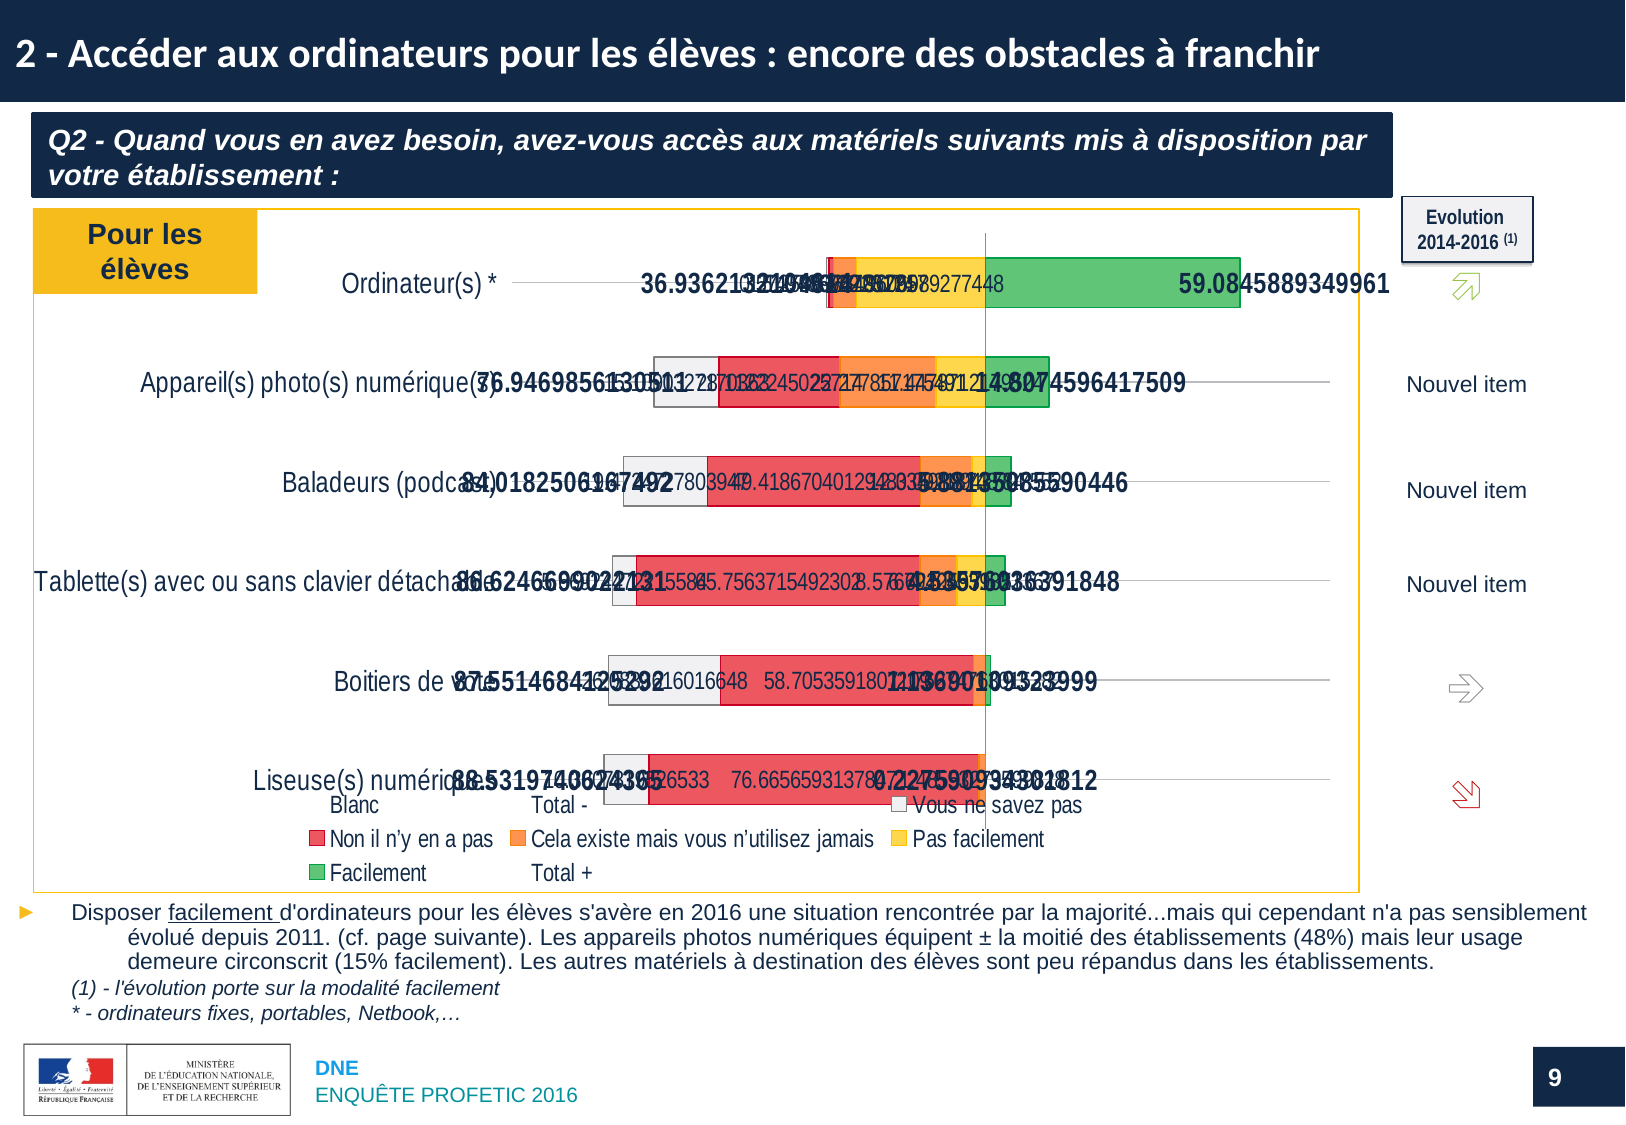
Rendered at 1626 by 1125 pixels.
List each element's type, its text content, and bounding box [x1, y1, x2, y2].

text_box Nouvel item [1391, 562, 1544, 606]
text_box Pour les élèves [32, 208, 258, 294]
text_box Evolution 2014-2016 (1) [1402, 196, 1533, 262]
text_box 9 [1533, 1046, 1625, 1107]
text_box Nouvel item [1391, 361, 1544, 405]
title 2 - Accéder aux ordinateurs pour les élèves : encore des obstacles à franchir [0, 0, 1625, 102]
text_box  [1434, 255, 1501, 316]
chart [32, 208, 1392, 893]
text_box  [1434, 763, 1501, 824]
text_box Q2 - Quand vous en avez besoin, avez-vous accès aux matériels suivants mis à disposition par votre établissement : [33, 114, 1391, 196]
text_box  [1431, 656, 1504, 718]
list Disposer facilement d'ordinateurs pour les élèves s'avère en 2016 une situation rencontrée par la majorité...mais qui cependant n'a pas sensiblement évolué depuis 2011. (cf. page suivante). Les appareils photos numériques équipent ± la moitié des établissements (48%) mais leur usage demeure circonscrit (15% facilement). Les autres matériels à destination des élèves sont peu répandus dans les établissements. (1) - l'évolution porte sur la modalité facilement * - ordinateurs fixes, portables, Netbook,… [0, 893, 1625, 1036]
text_box Nouvel item [1391, 468, 1544, 511]
